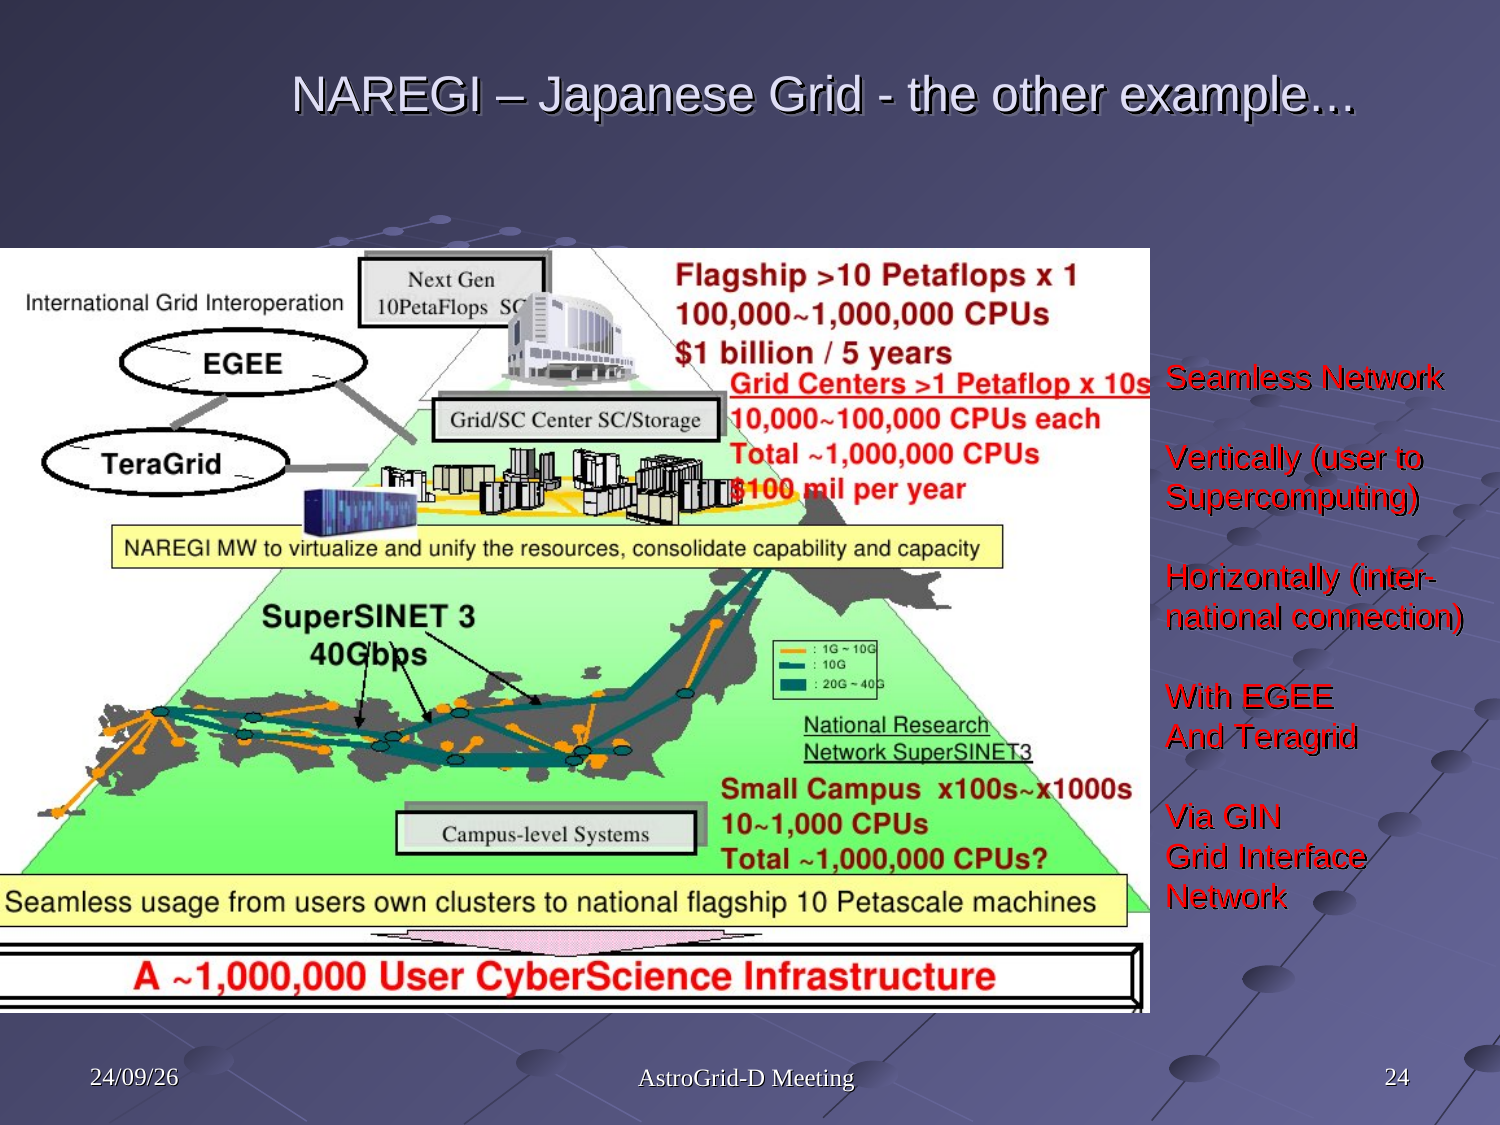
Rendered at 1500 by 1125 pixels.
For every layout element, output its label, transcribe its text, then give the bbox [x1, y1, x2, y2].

picture [0, 248, 1150, 1013]
text_box Seamless Network Vertically (user to Supercomputing) Horizontally (inter- national connection) With EGEE And Teragrid Via GIN Grid Interface Network [1149, 347, 1479, 922]
title NAREGI – Japanese Grid - the other example… [187, 0, 1463, 188]
